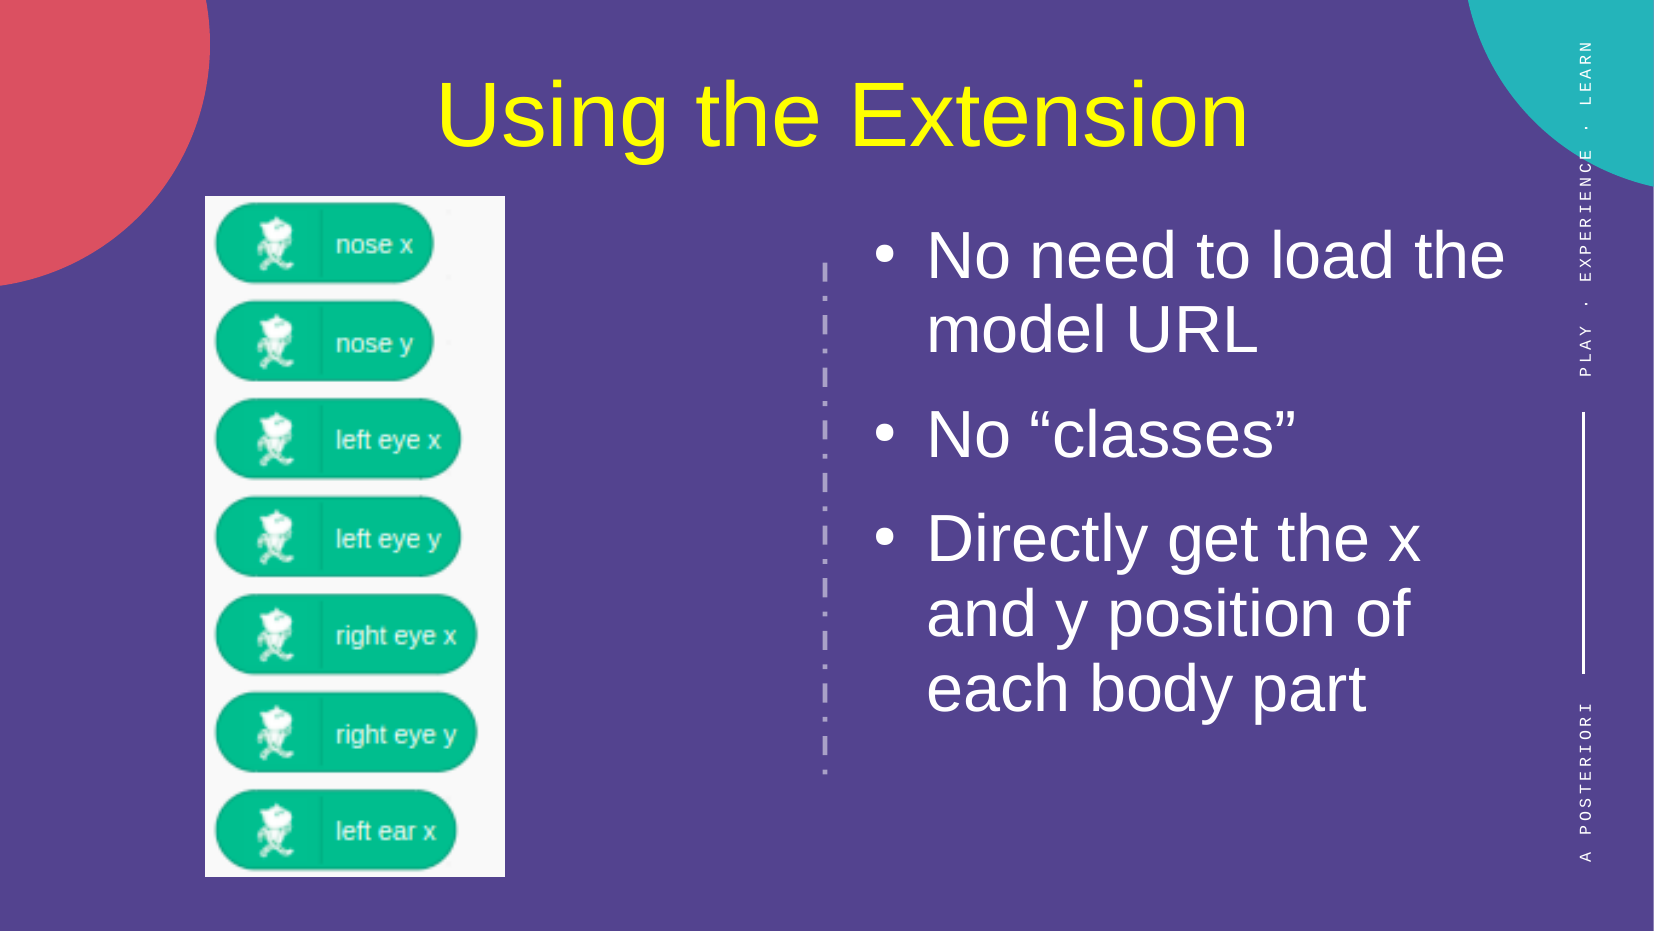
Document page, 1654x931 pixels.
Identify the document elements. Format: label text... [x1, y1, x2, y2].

picture [205, 196, 505, 877]
list No need to load the model URL No “classes” Directly get the x and y position of each body part [855, 217, 1544, 826]
title Using the Extension [187, 37, 1501, 193]
